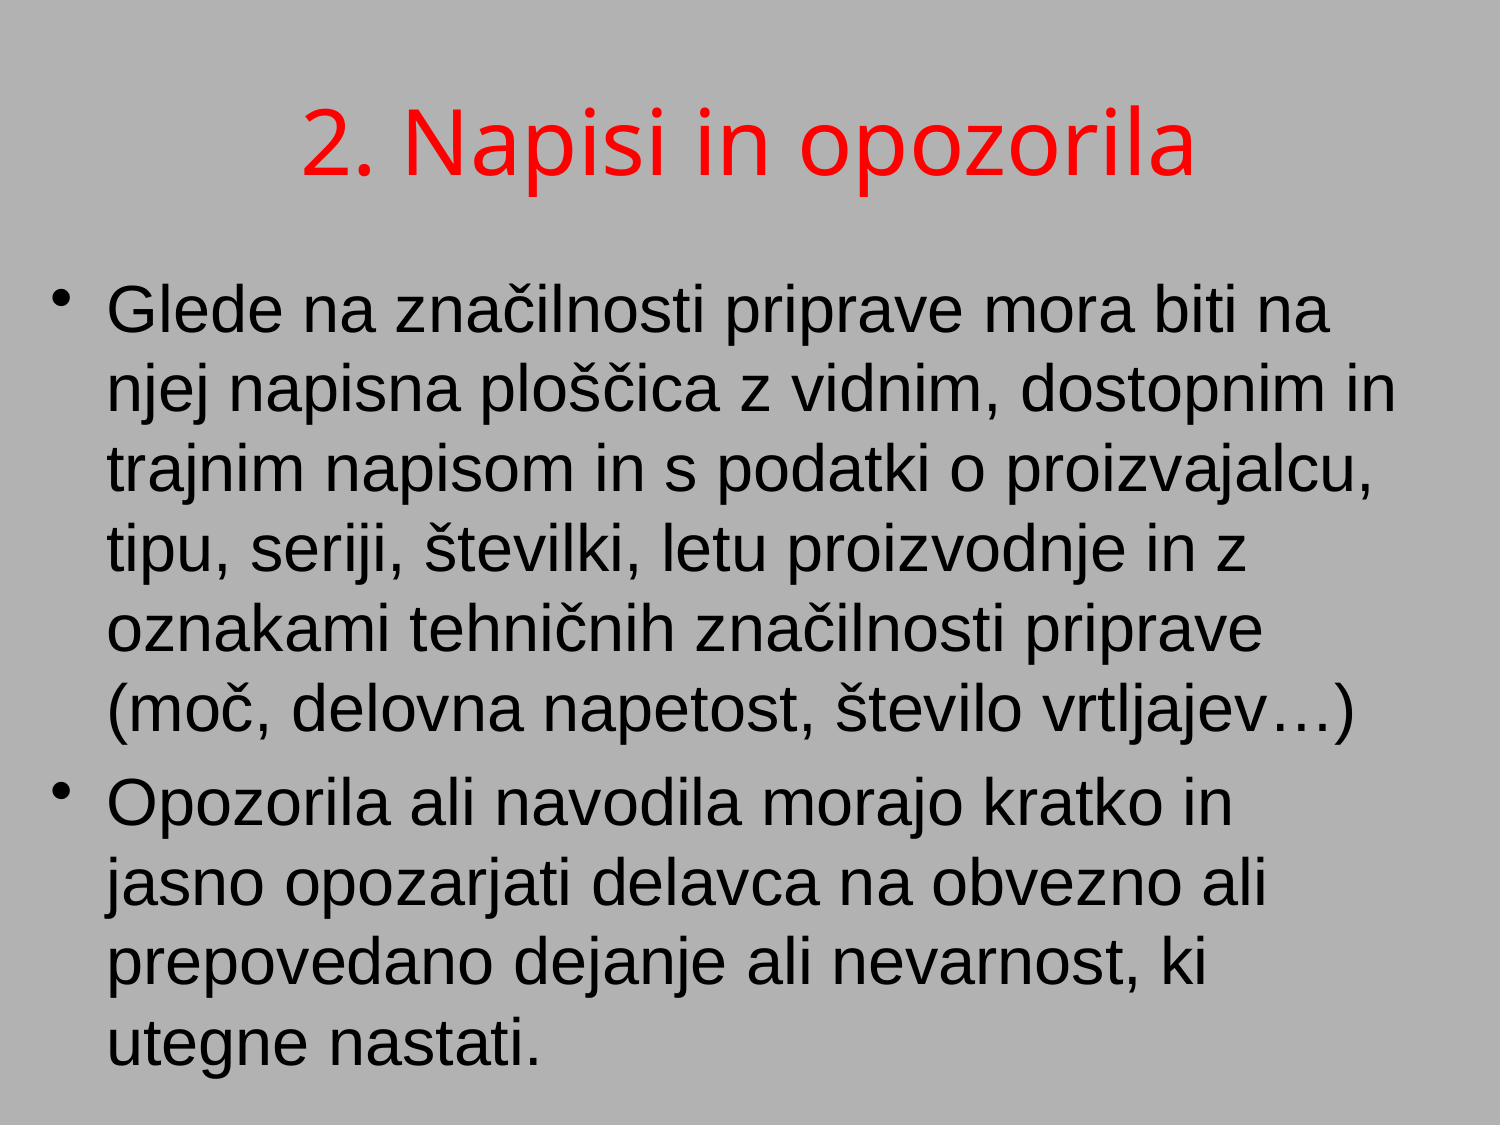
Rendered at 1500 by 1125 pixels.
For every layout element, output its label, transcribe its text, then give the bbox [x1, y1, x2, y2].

title 2. Napisi in opozorila [75, 45, 1425, 233]
list Glede na značilnosti priprave mora biti na njej napisna ploščica z vidnim, dostopnim in trajnim napisom in s podatki o proizvajalcu, tipu, seriji, številki, letu proizvodnje in z oznakami tehničnih značilnosti priprave (moč, delovna napetost, število vrtljajev…) Opozorila ali navodila morajo kratko in jasno opozarjati delavca na obvezno ali prepovedano dejanje ali nevarnost, ki utegne nastati. [35, 257, 1418, 1090]
